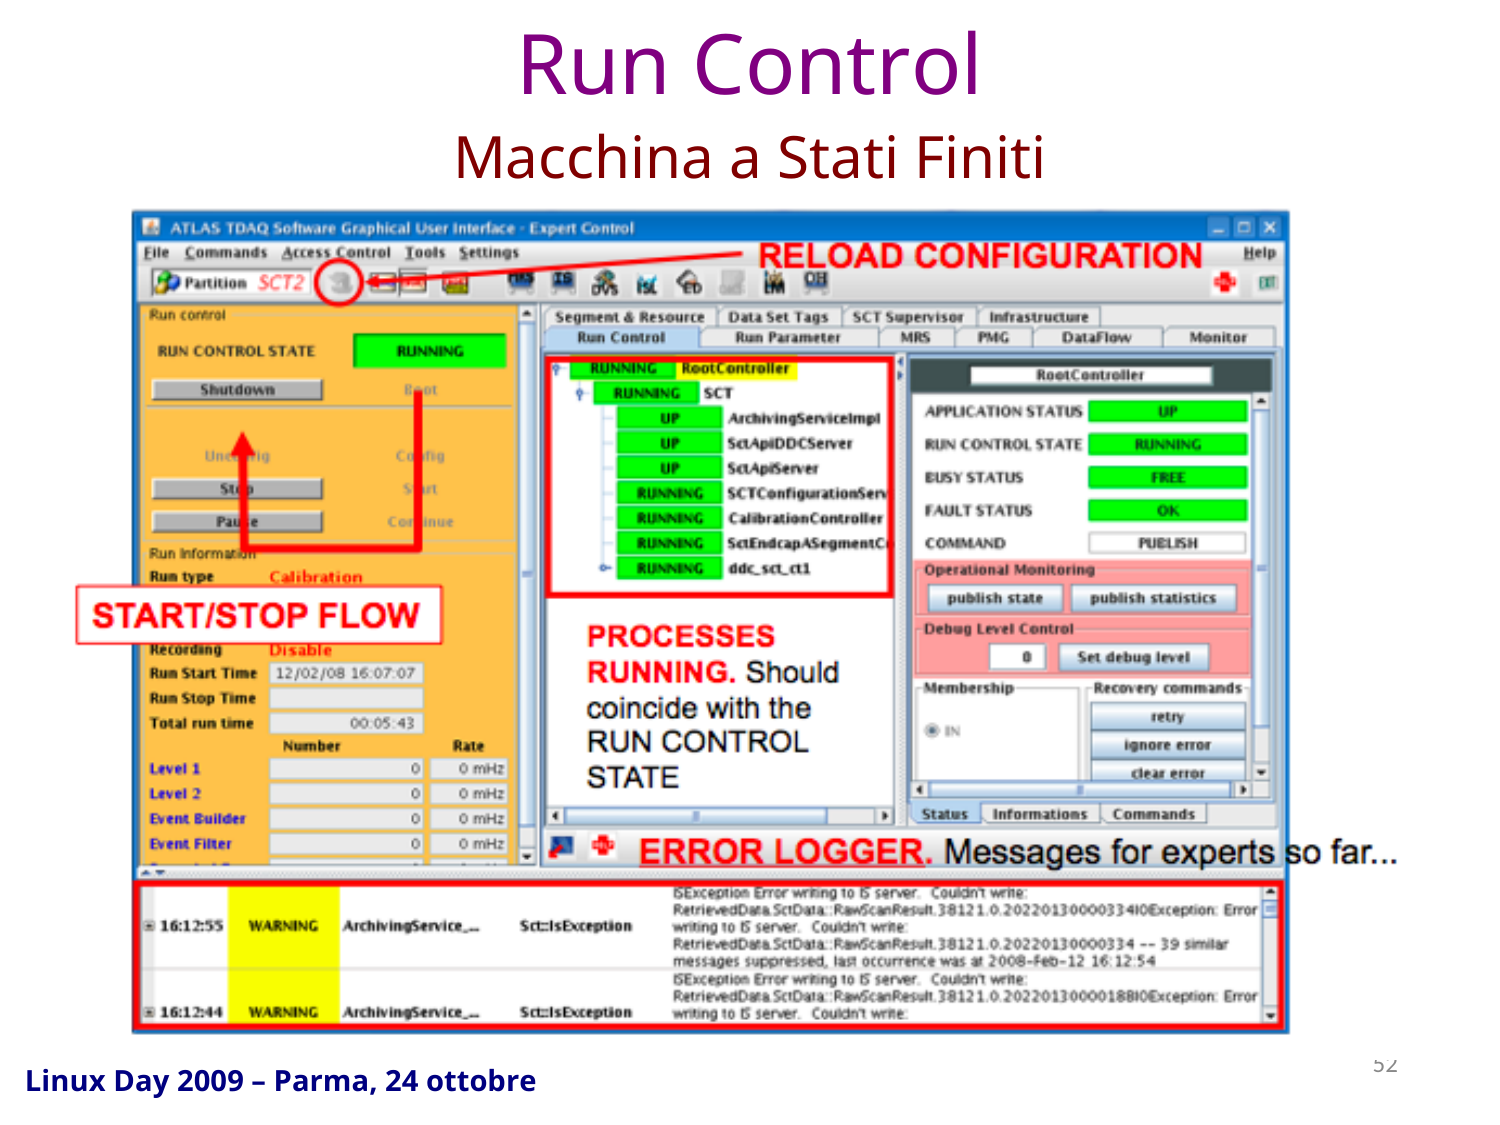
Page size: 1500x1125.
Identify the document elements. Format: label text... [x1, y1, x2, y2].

picture [63, 197, 1414, 1060]
text_box Run Control Macchina a Stati Finiti [41, 0, 1459, 188]
